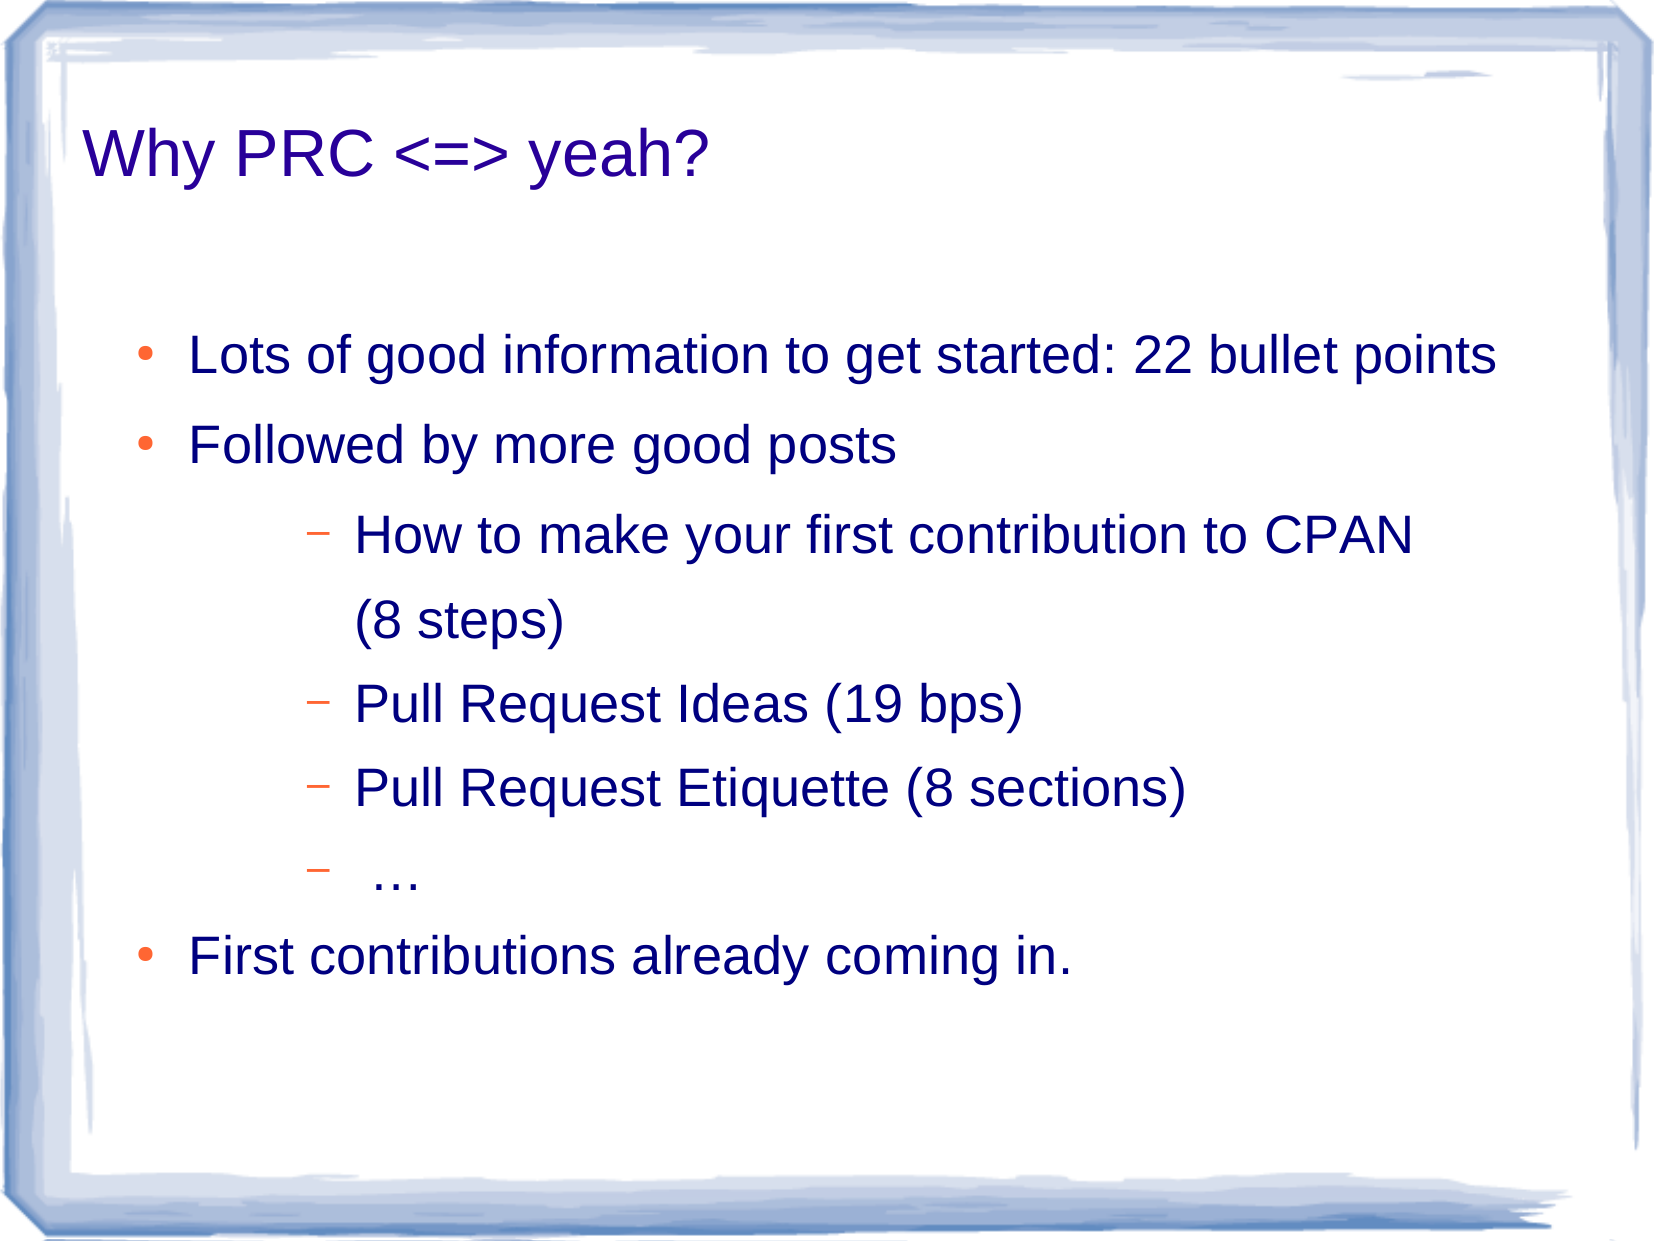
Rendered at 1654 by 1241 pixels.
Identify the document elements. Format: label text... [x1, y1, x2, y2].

picture [0, 0, 1654, 1241]
list Lots of good information to get started: 22 bullet points Followed by more good posts How to make your first contribution to CPAN (8 steps) Pull Request Ideas (19 bps) Pull Request Etiquette (8 sections) … First contributions already coming in. [118, 324, 1571, 1077]
title Why PRC <=> yeah? [82, 49, 1571, 257]
